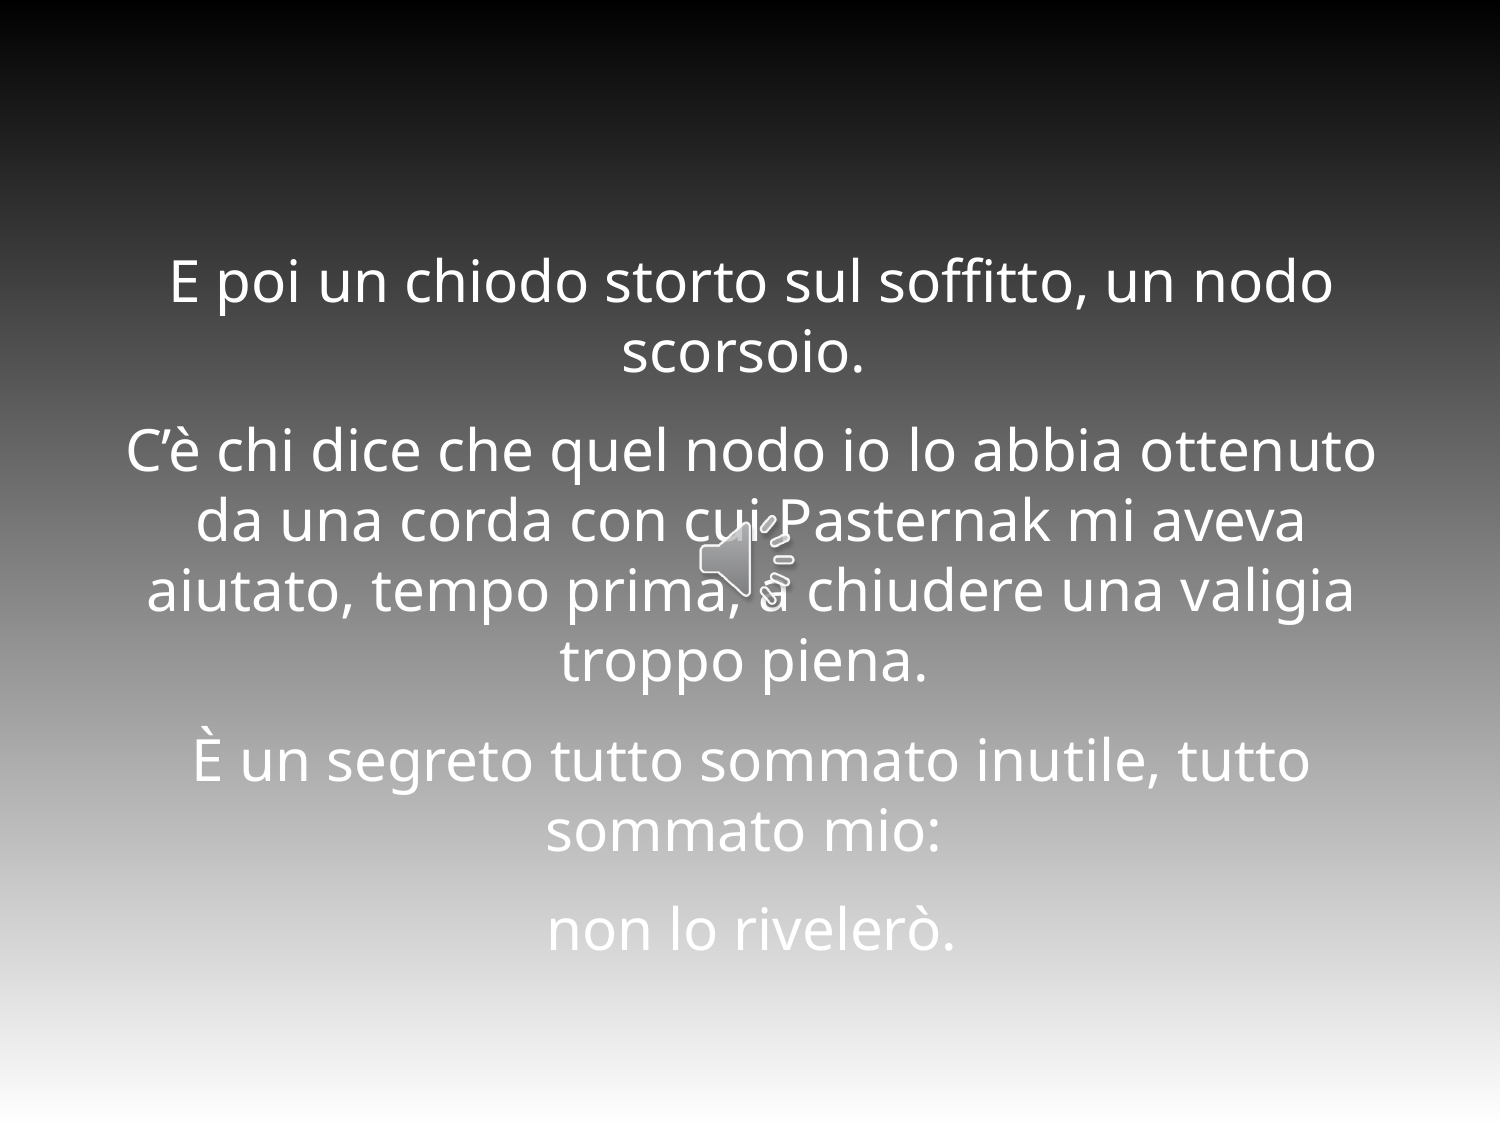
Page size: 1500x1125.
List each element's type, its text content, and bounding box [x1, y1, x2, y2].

list E poi un chiodo storto sul soffitto, un nodo scorsoio. C’è chi dice che quel nodo io lo abbia ottenuto da una corda con cui Pasternak mi aveva aiutato, tempo prima, a chiudere una valigia troppo piena. È un segreto tutto sommato inutile, tutto sommato mio: non lo rivelerò. [76, 137, 1427, 1040]
picture [699, 512, 800, 613]
